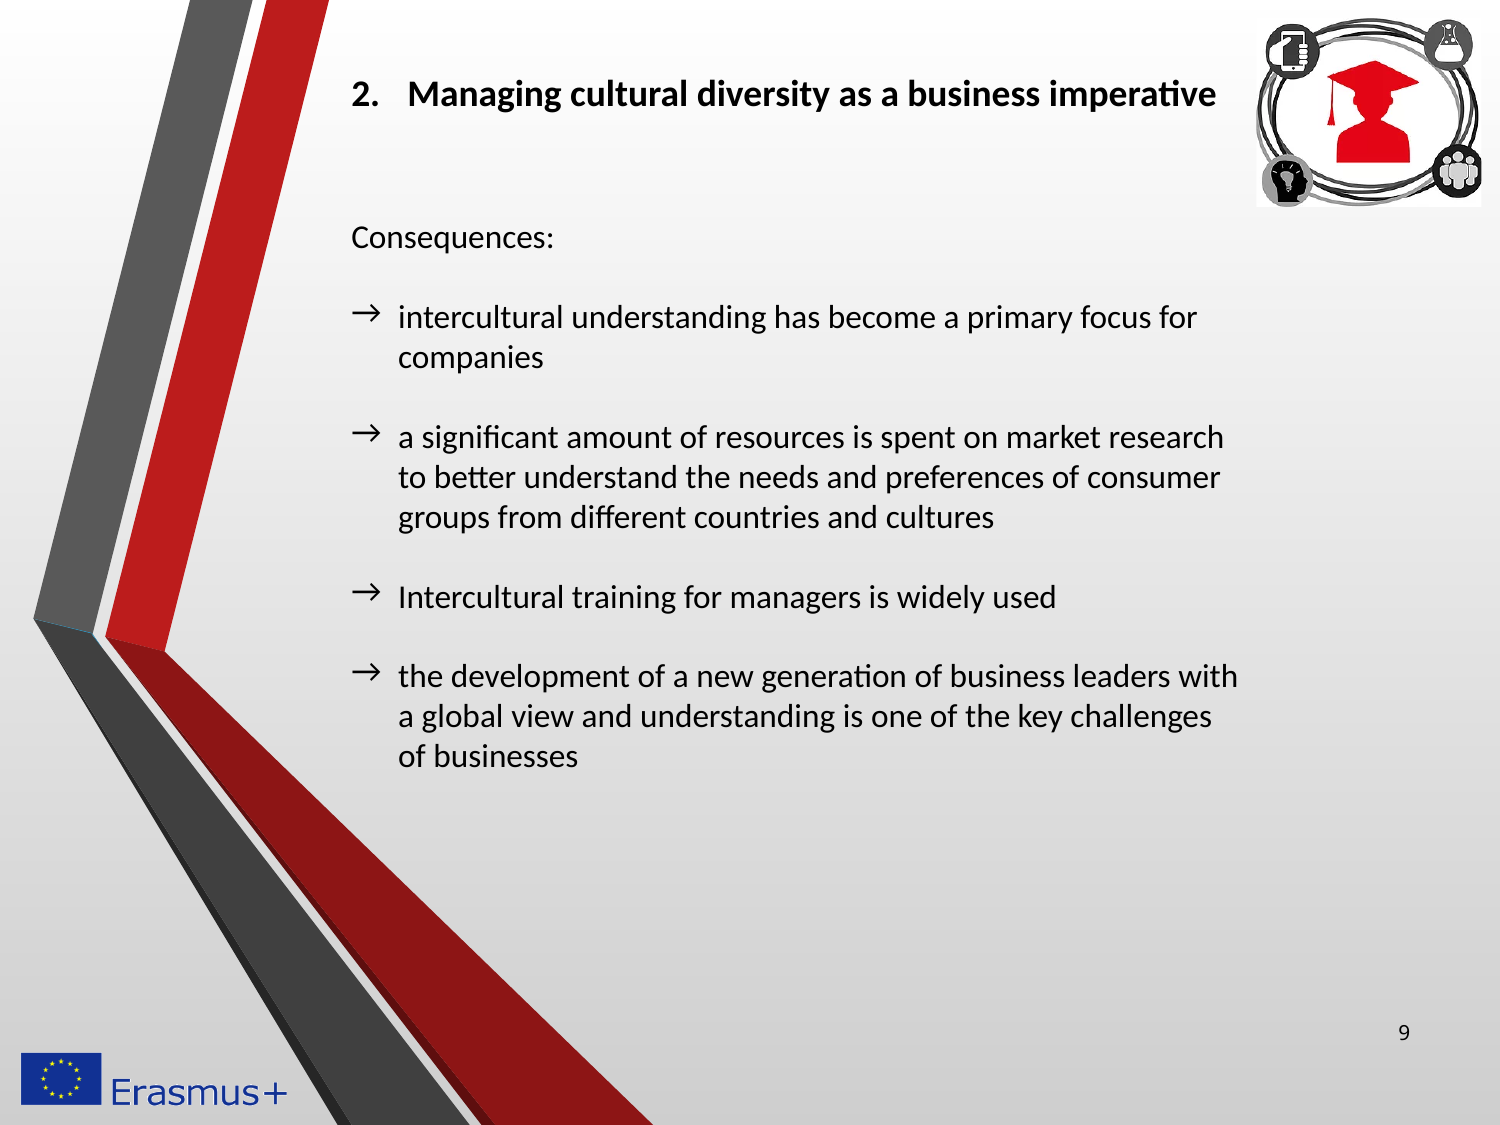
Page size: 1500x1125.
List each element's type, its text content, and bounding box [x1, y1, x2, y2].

text_box Consequences: intercultural understanding has become a primary focus for companies a significant amount of resources is spent on market research to better understand the needs and preferences of consumer groups from different countries and cultures Intercultural training for managers is widely used the development of a new generation of business leaders with a global view and understanding is one of the key challenges of businesses [336, 208, 1258, 782]
slide_number <numer> [1357, 1003, 1425, 1064]
chart [1257, 19, 1483, 209]
picture [5, 1037, 302, 1120]
picture [1256, 18, 1482, 207]
text_box Managing cultural diversity as a business imperative [336, 61, 1247, 122]
